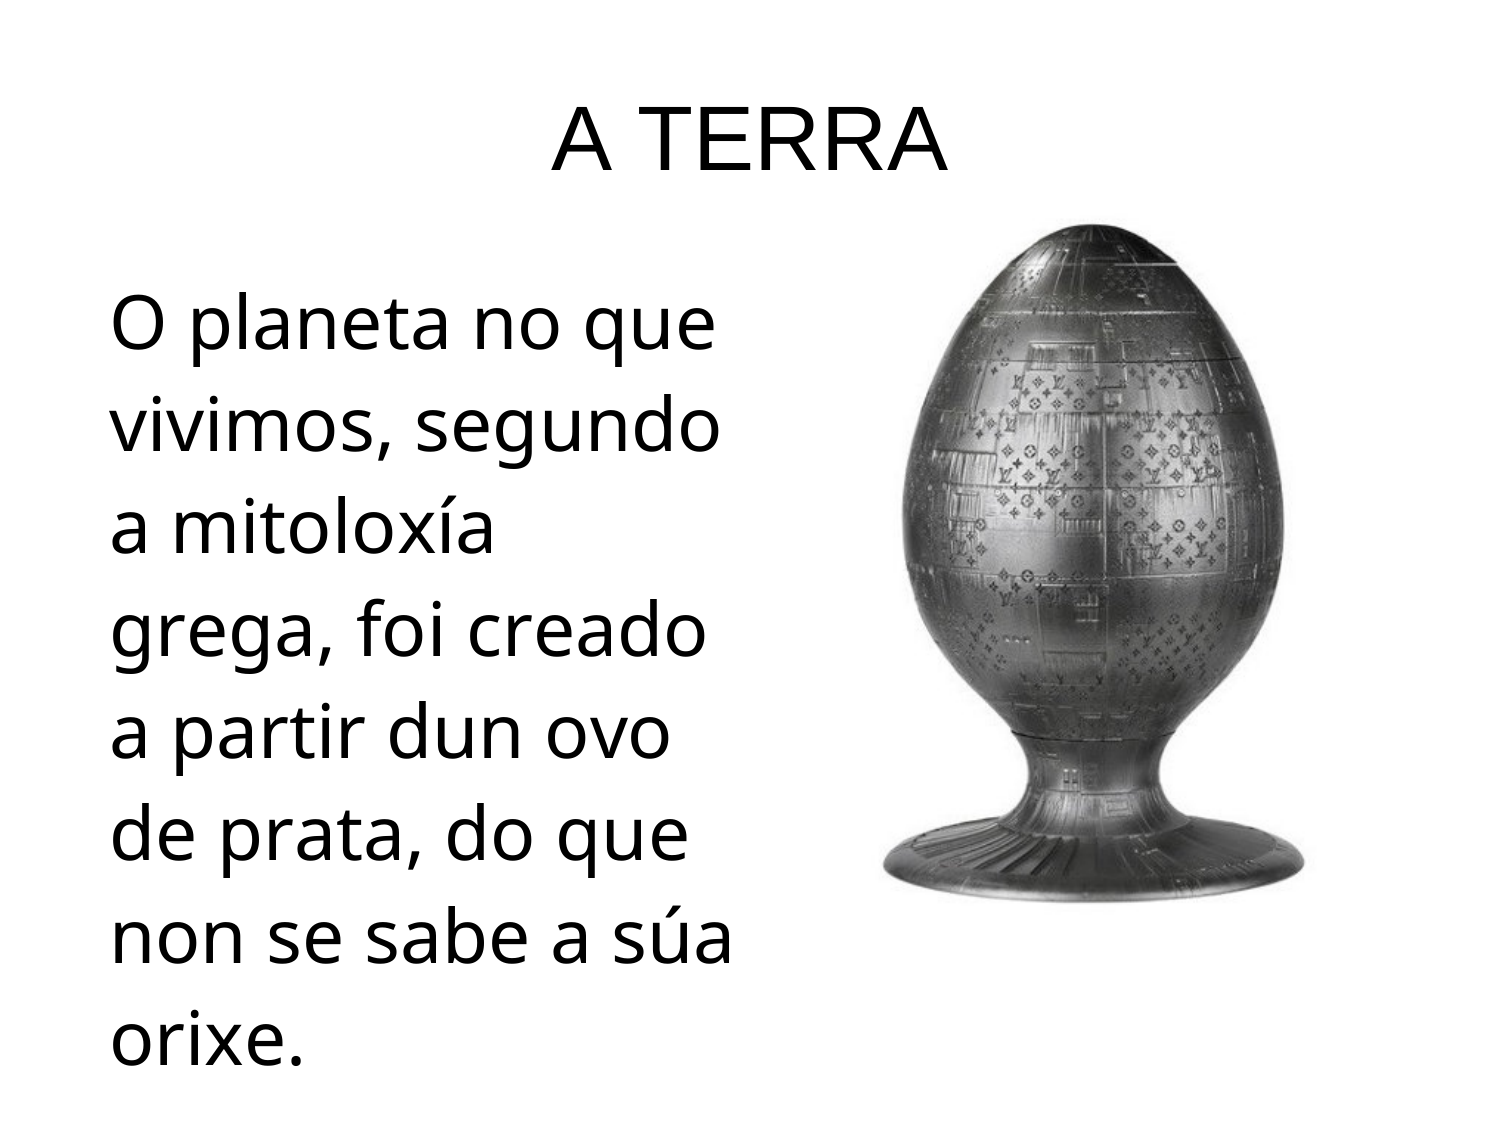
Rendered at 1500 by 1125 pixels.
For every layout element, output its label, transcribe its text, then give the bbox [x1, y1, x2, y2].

title A TERRA [75, 45, 1426, 233]
list O planeta no que vivimos, segundo a mitoloxía grega, foi creado a partir dun ovo de prata, do que non se sabe a súa orixe. [94, 261, 757, 1004]
picture [773, 207, 1437, 934]
